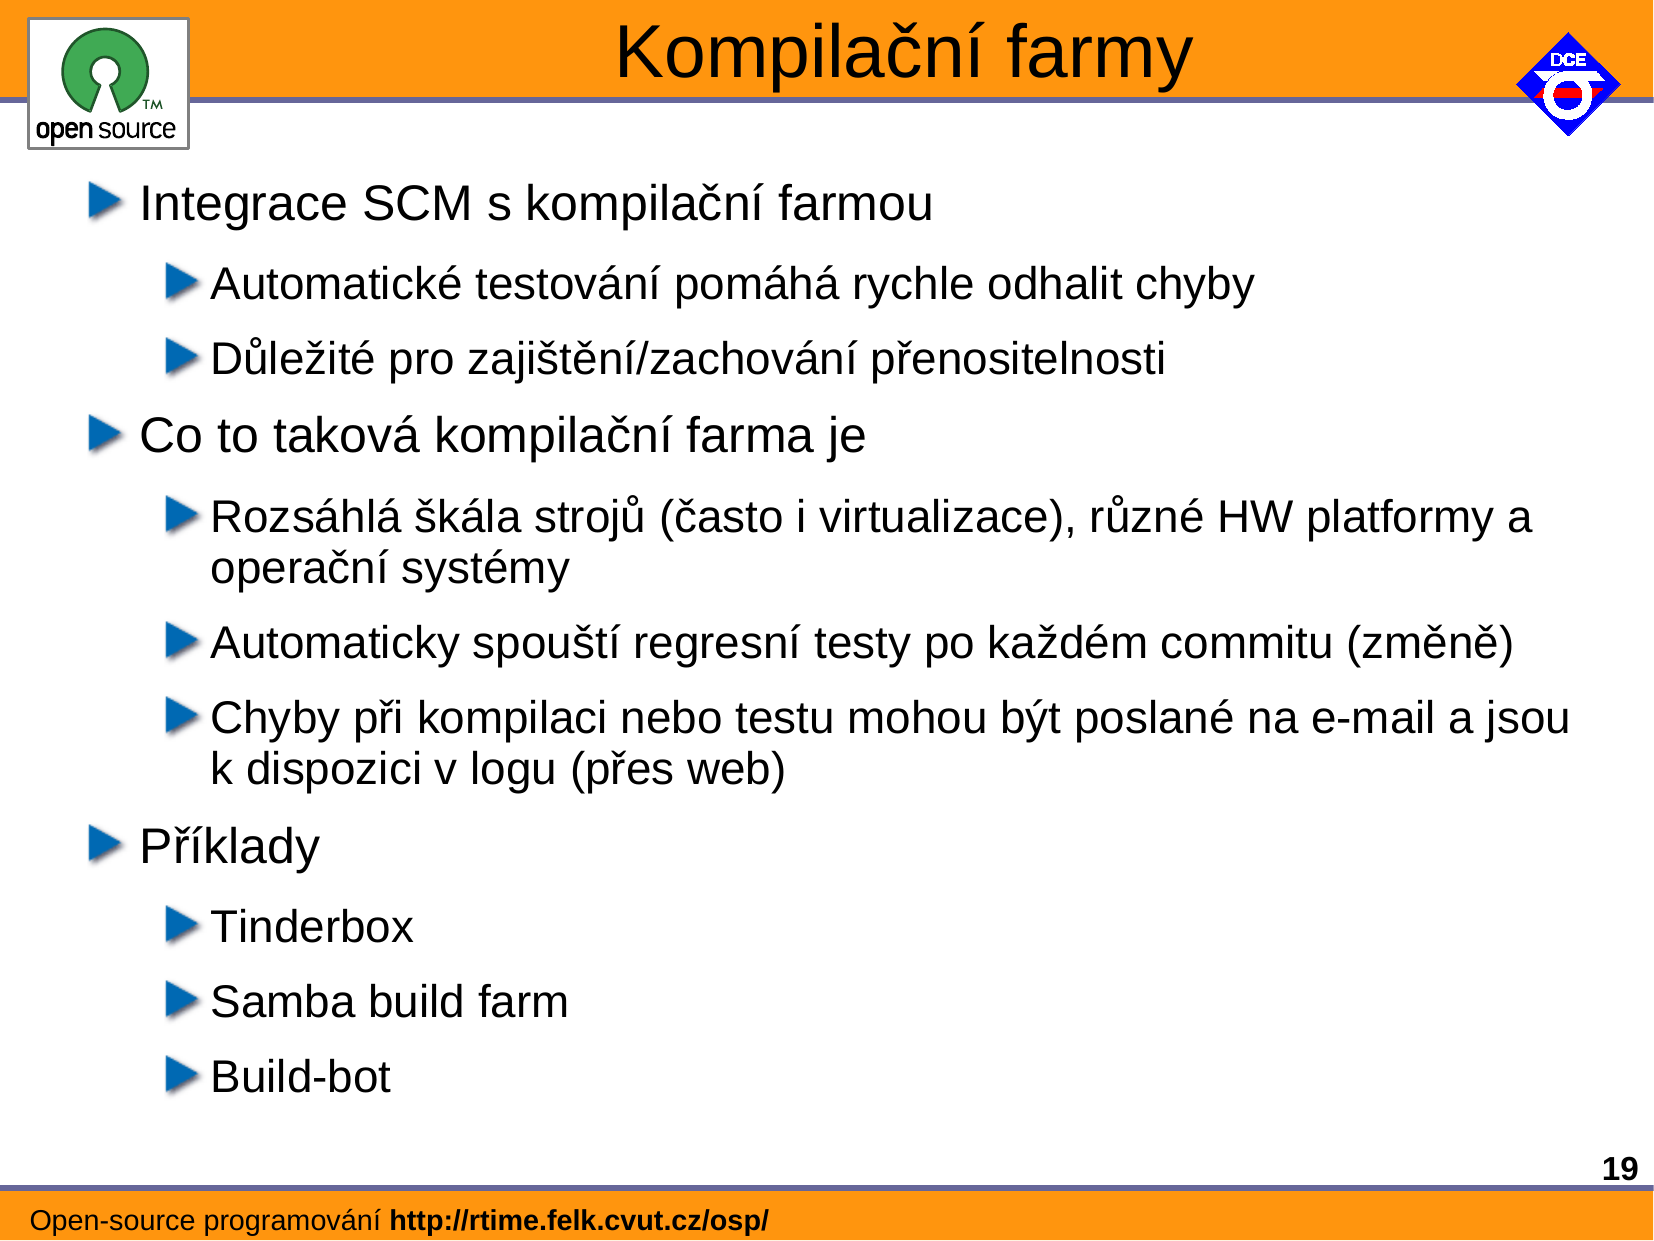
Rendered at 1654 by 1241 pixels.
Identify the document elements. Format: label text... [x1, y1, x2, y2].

title Kompilační farmy [178, 4, 1631, 98]
list Integrace SCM s kompilační farmou Automatické testování pomáhá rychle odhalit chyby Důležité pro zajištění/zachování přenositelnosti Co to taková kompilační farma je Rozsáhlá škála strojů (často i virtualizace), různé HW platformy a operační systémy Automaticky spouští regresní testy po každém commitu (změně) Chyby při kompilaci nebo testu mohou být poslané na e-mail a jsou k dispozici v logu (přes web) Příklady Tinderbox Samba build farm Build-bot [68, 174, 1592, 1205]
